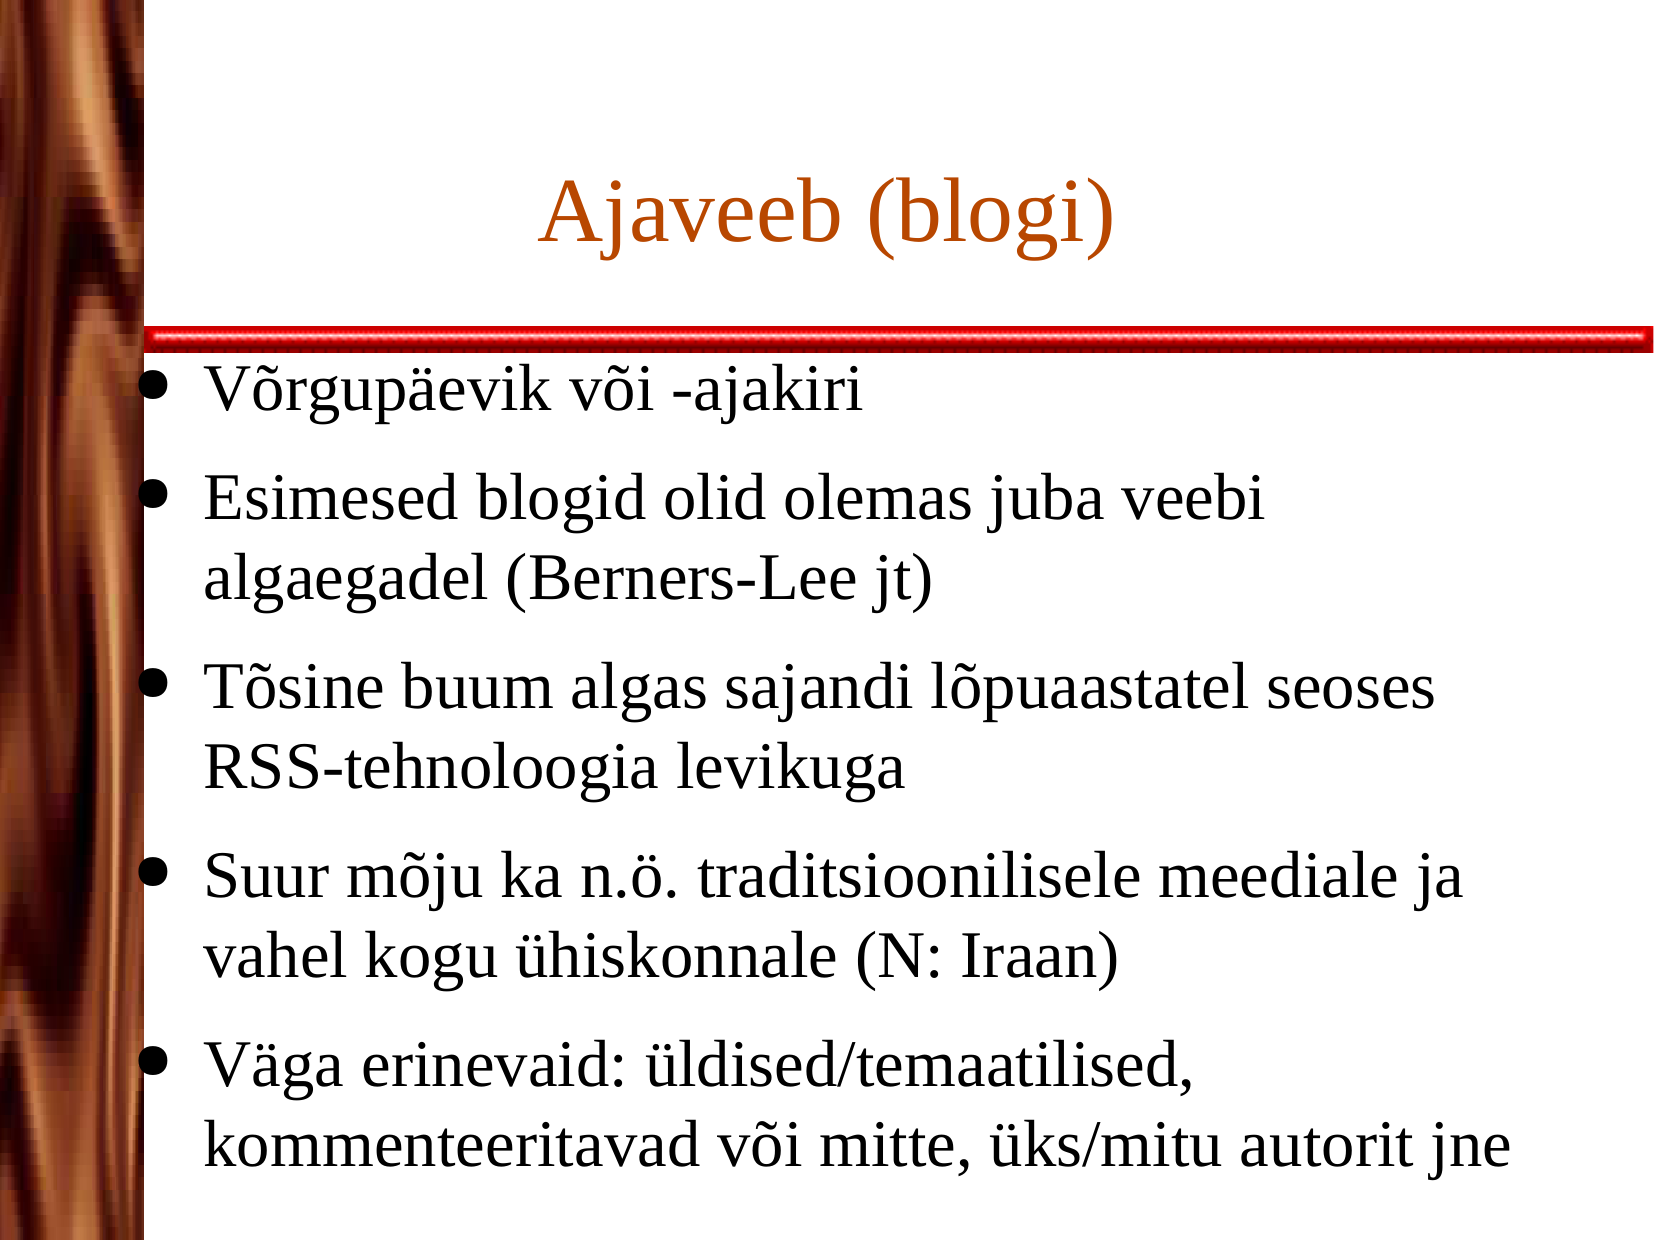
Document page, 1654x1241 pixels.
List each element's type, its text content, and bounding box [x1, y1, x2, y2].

title Ajaveeb (blogi) [121, 100, 1533, 312]
picture [0, 0, 1654, 1240]
list Võrgupäevik või -ajakiri Esimesed blogid olid olemas juba veebi algaegadel (Berners-Lee jt) Tõsine buum algas sajandi lõpuaastatel seoses RSS-tehnoloogia levikuga Suur mõju ka n.ö. traditsioonilisele meediale ja vahel kogu ühiskonnale (N: Iraan) Väga erinevaid: üldised/temaatilised, kommenteeritavad või mitte, üks/mitu autorit jne [121, 344, 1533, 1176]
